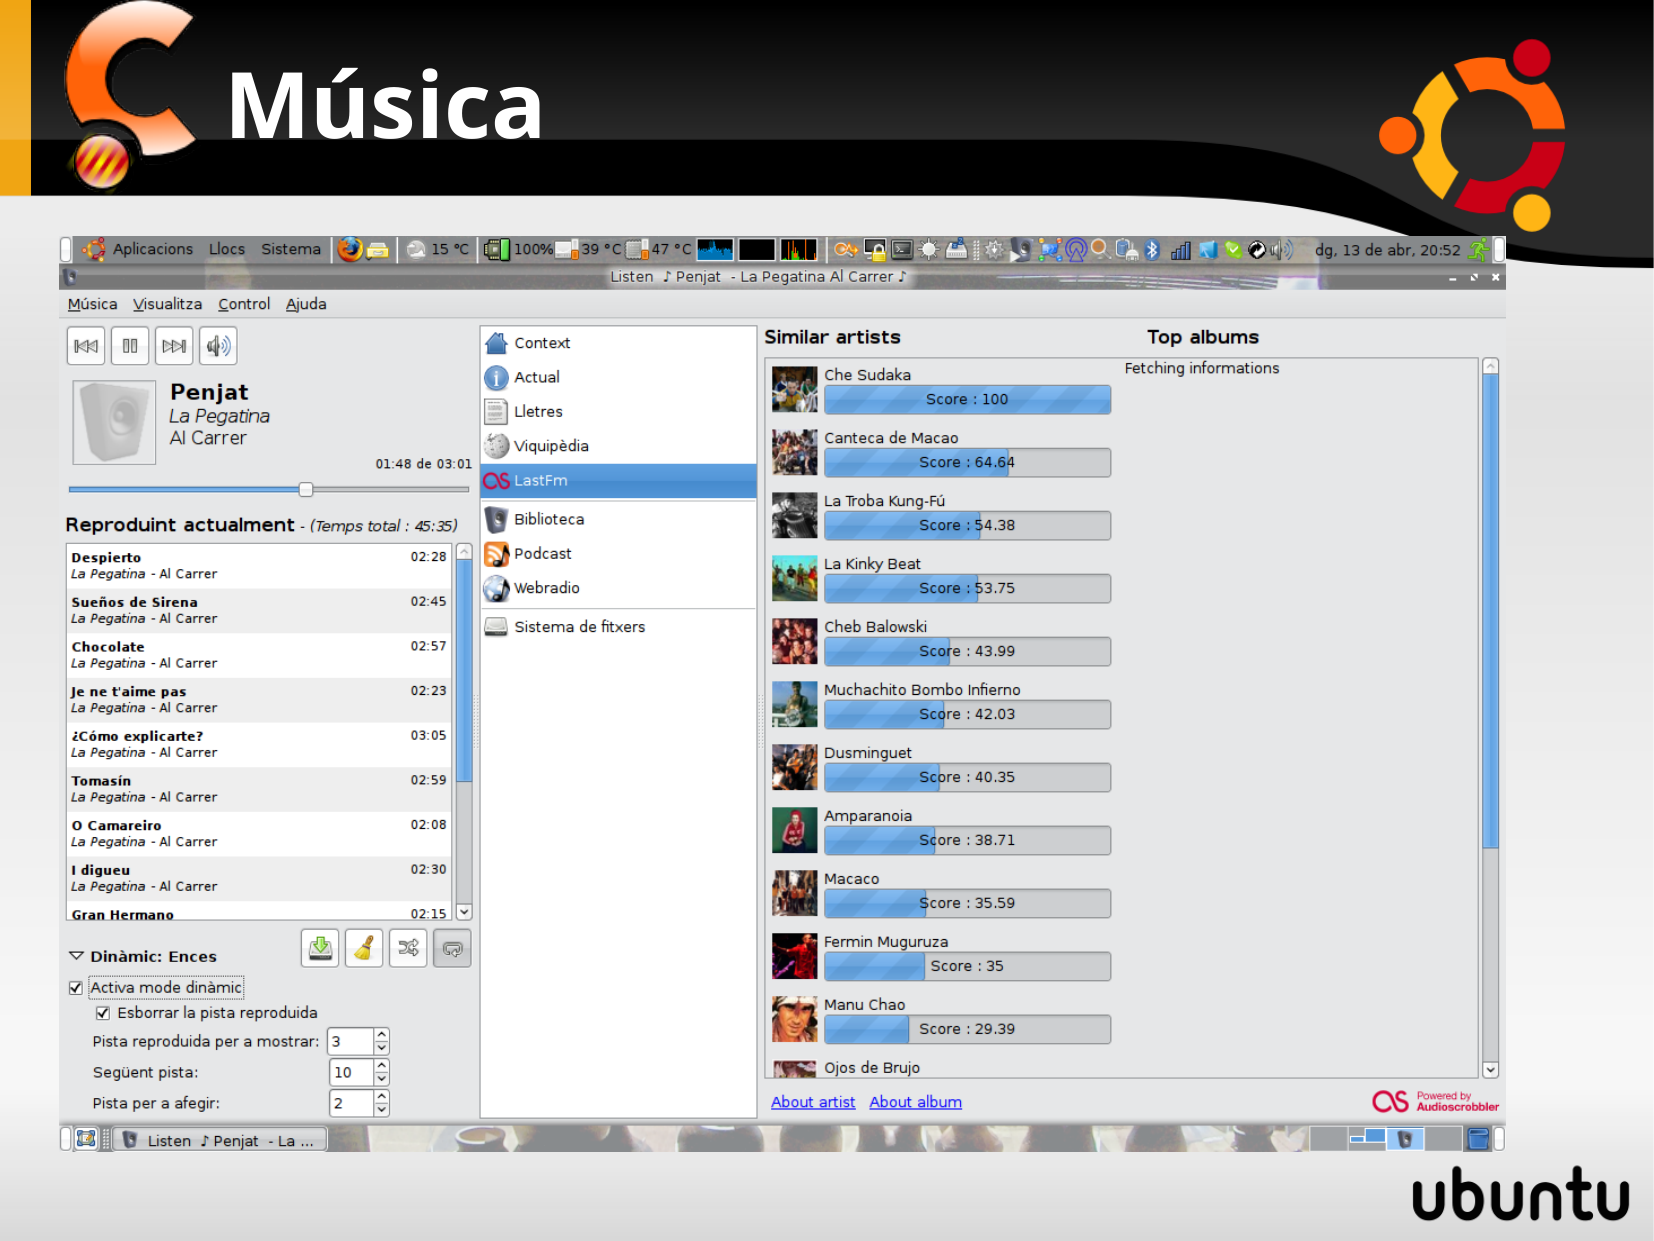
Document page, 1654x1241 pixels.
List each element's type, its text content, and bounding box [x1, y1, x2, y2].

title Música [76, 0, 1565, 208]
picture [0, 0, 1654, 1241]
